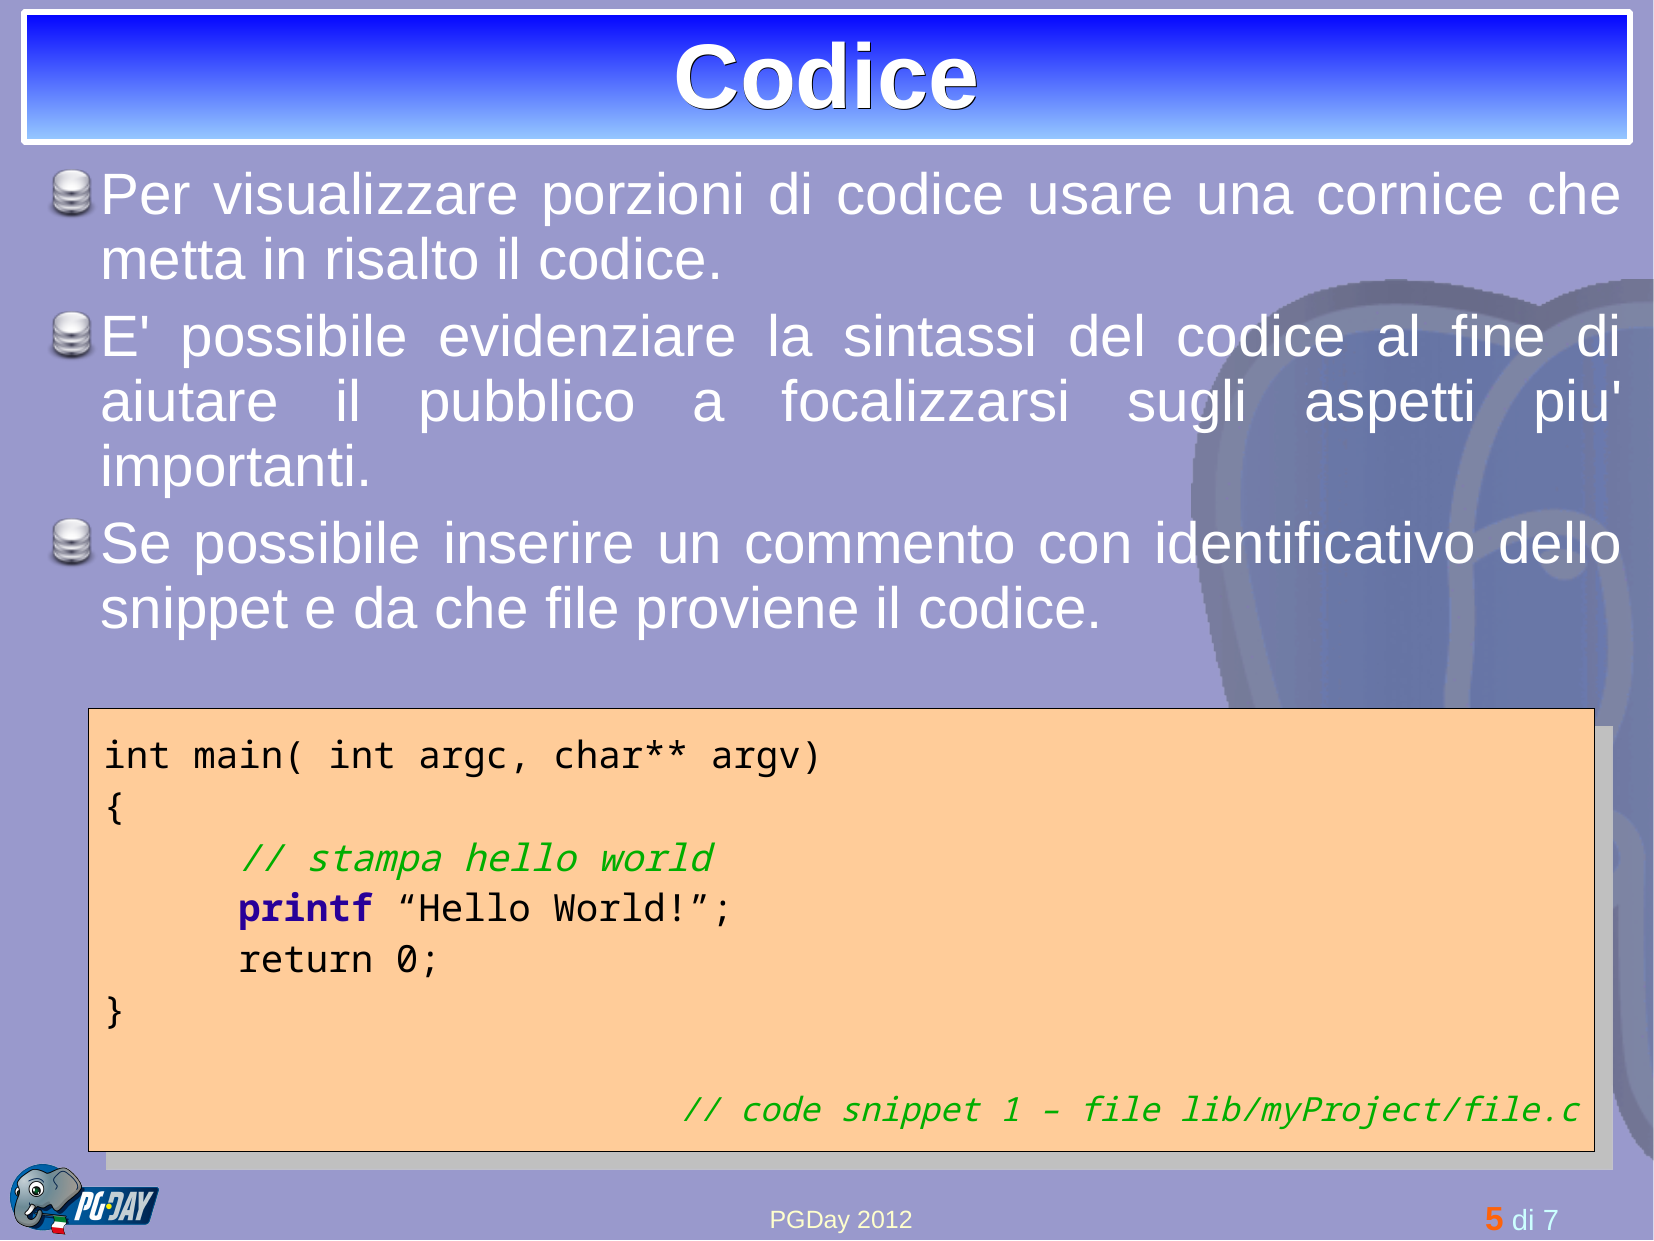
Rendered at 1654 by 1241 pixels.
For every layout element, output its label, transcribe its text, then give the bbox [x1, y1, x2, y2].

picture [9, 1163, 160, 1236]
picture [1191, 279, 1654, 1182]
list Per visualizzare porzioni di codice usare una cornice che metta in risalto il codice. E' possibile evidenziare la sintassi del codice al fine di aiutare il pubblico a focalizzarsi sugli aspetti piu' importanti. Se possibile inserire un commento con identificativo dello snippet e da che file proviene il codice. [29, 161, 1625, 1084]
title Codice [23, 19, 1630, 135]
text_box int main( int argc, char** argv) { // stampa hello world printf “Hello World!”; return 0; } // code snippet 1 – file lib/myProject/file.c [88, 708, 1595, 1152]
